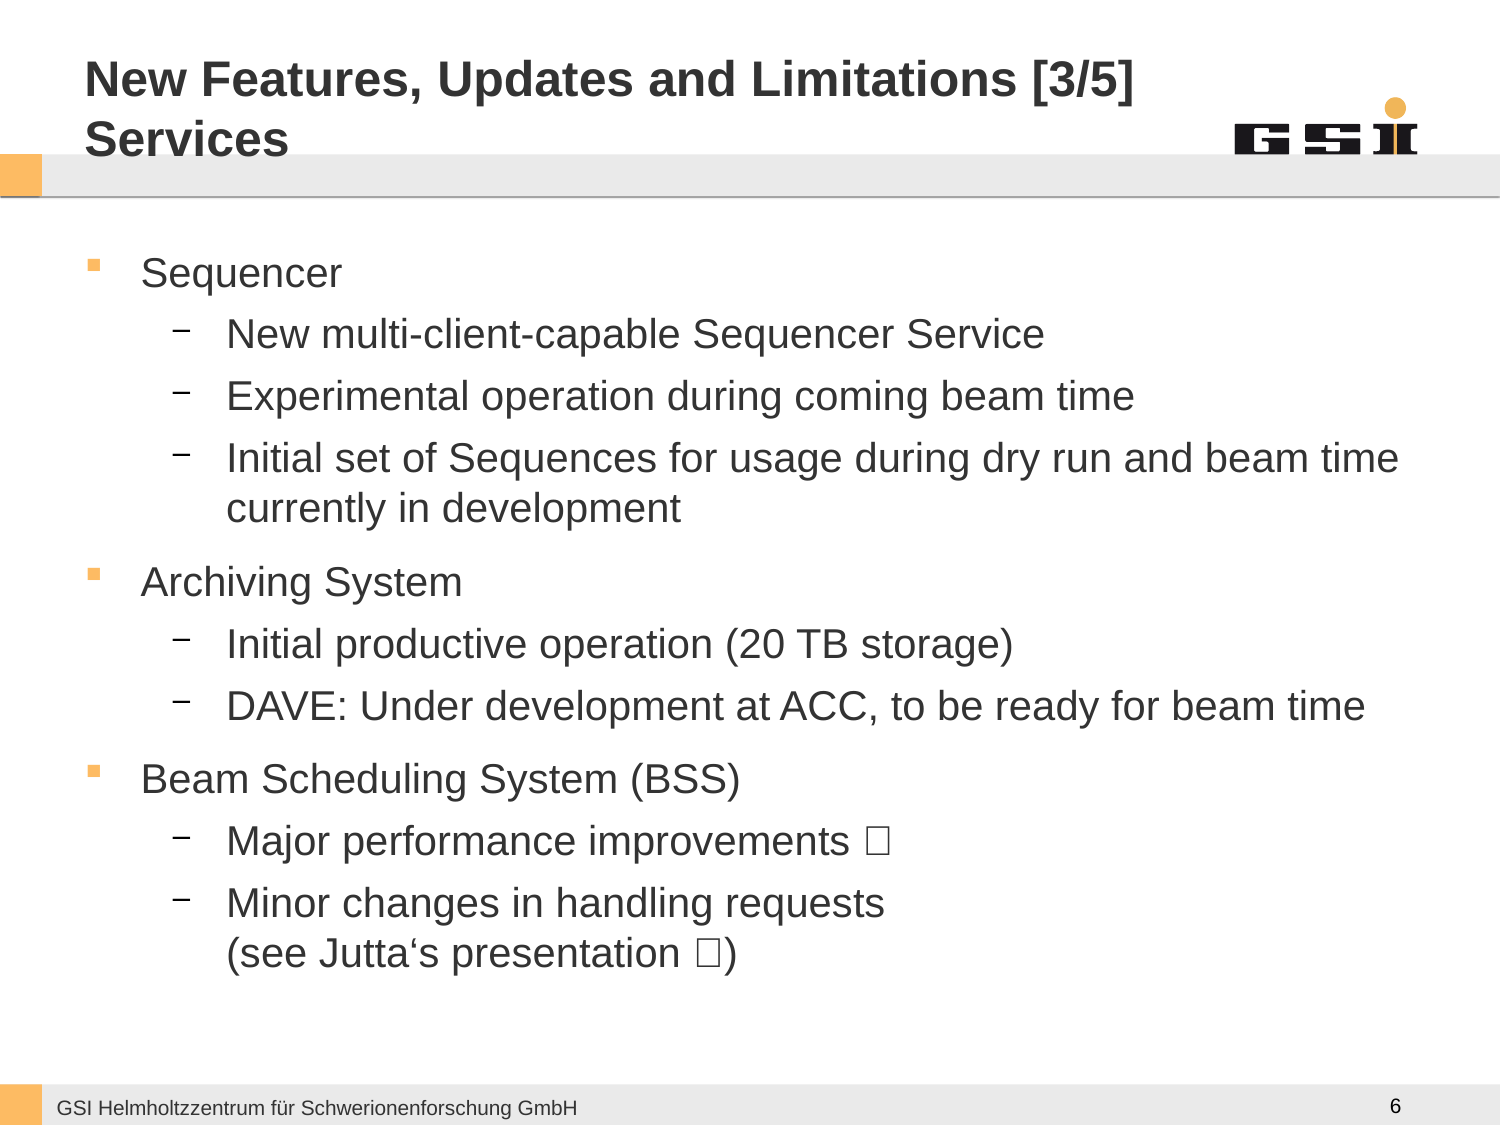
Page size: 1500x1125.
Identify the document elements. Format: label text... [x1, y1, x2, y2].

title New Features, Updates and Limitations [3/5] Services [69, 44, 1192, 174]
list Sequencer New multi-client-capable Sequencer Service Experimental operation during coming beam time Initial set of Sequences for usage during dry run and beam time currently in development Archiving System Initial productive operation (20 TB storage) DAVE: Under development at ACC, to be ready for beam time Beam Scheduling System (BSS) Major performance improvements 🔗 Minor changes in handling requests (see Jutta‘s presentation 🔗) [69, 237, 1417, 1043]
picture [1233, 95, 1419, 154]
